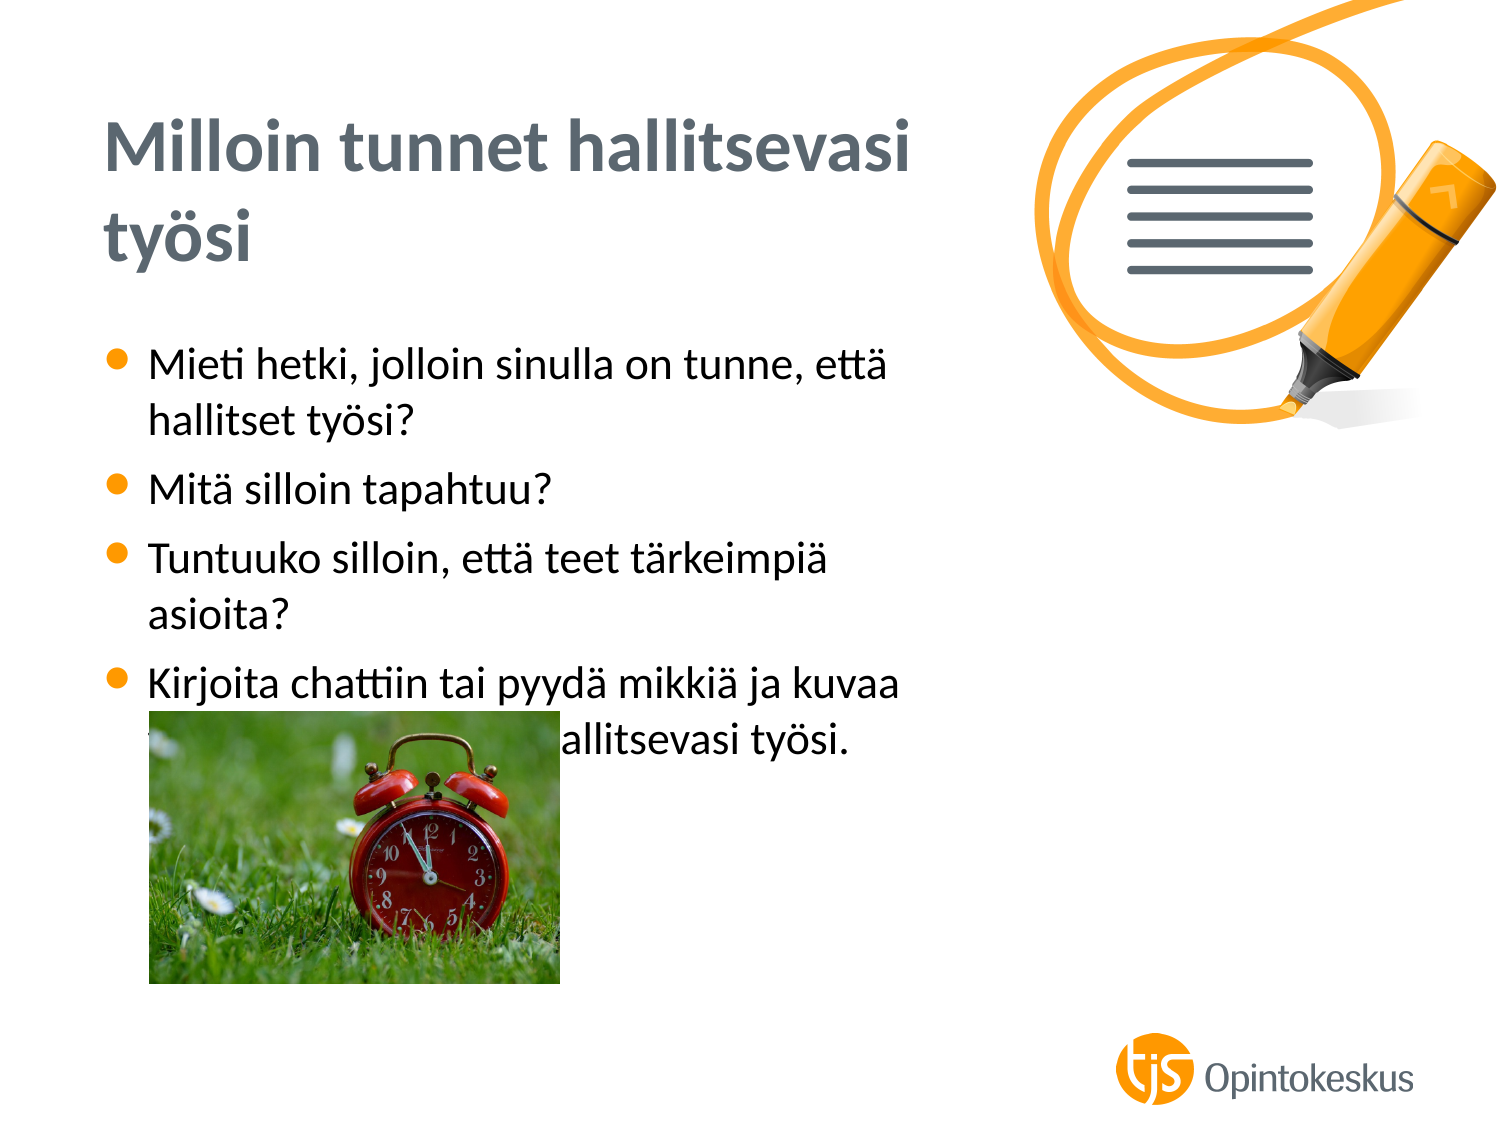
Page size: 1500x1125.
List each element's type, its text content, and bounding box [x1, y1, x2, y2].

picture [1029, 0, 1500, 434]
title Milloin tunnet hallitsevasi työsi [88, 88, 975, 266]
picture [1116, 1033, 1413, 1105]
picture [149, 711, 560, 984]
list Mieti hetki, jolloin sinulla on tunne, että hallitset työsi? Mitä silloin tapahtuu? Tuntuuko silloin, että teet tärkeimpiä asioita? Kirjoita chattiin tai pyydä mikkiä ja kuvaa tilanne, jossa tunnet hallitsevasi työsi. [88, 324, 975, 1004]
